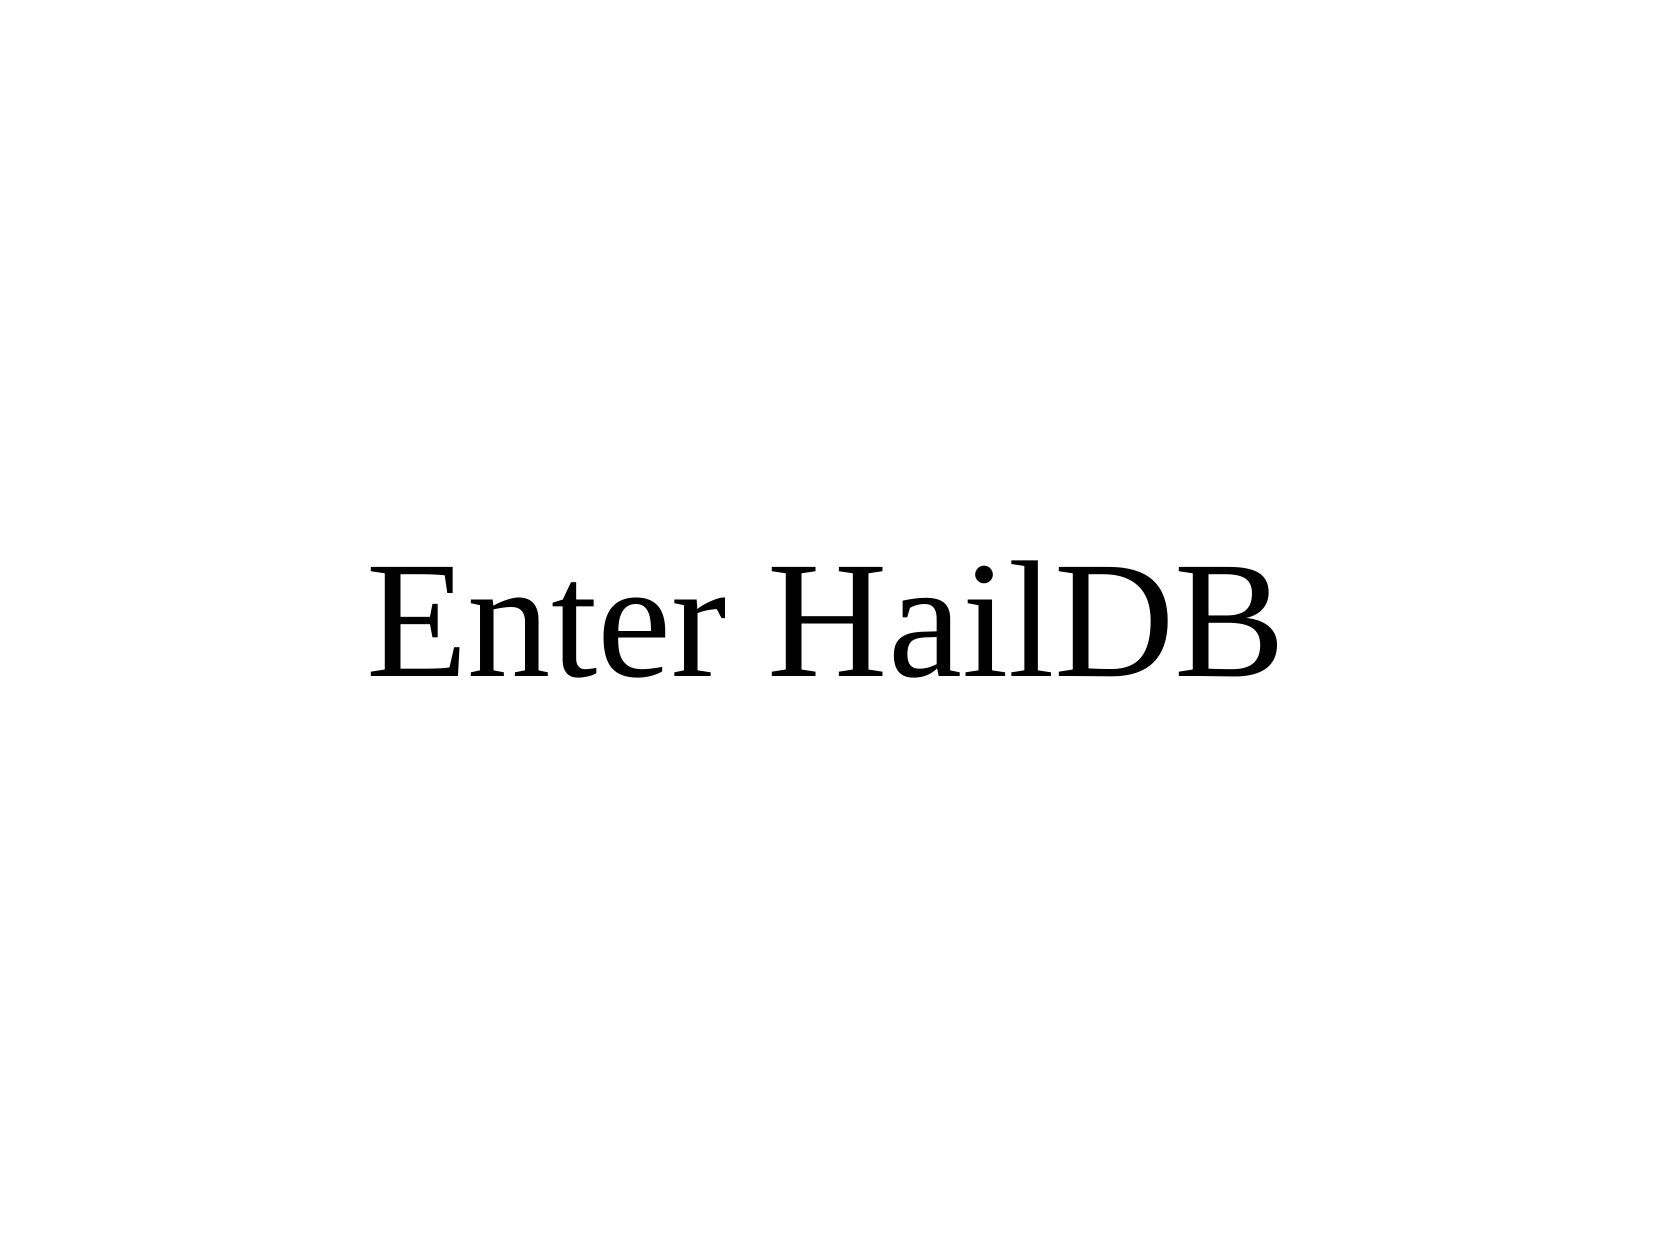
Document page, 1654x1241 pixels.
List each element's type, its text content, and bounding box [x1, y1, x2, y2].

title Enter HailDB [0, 516, 1654, 724]
